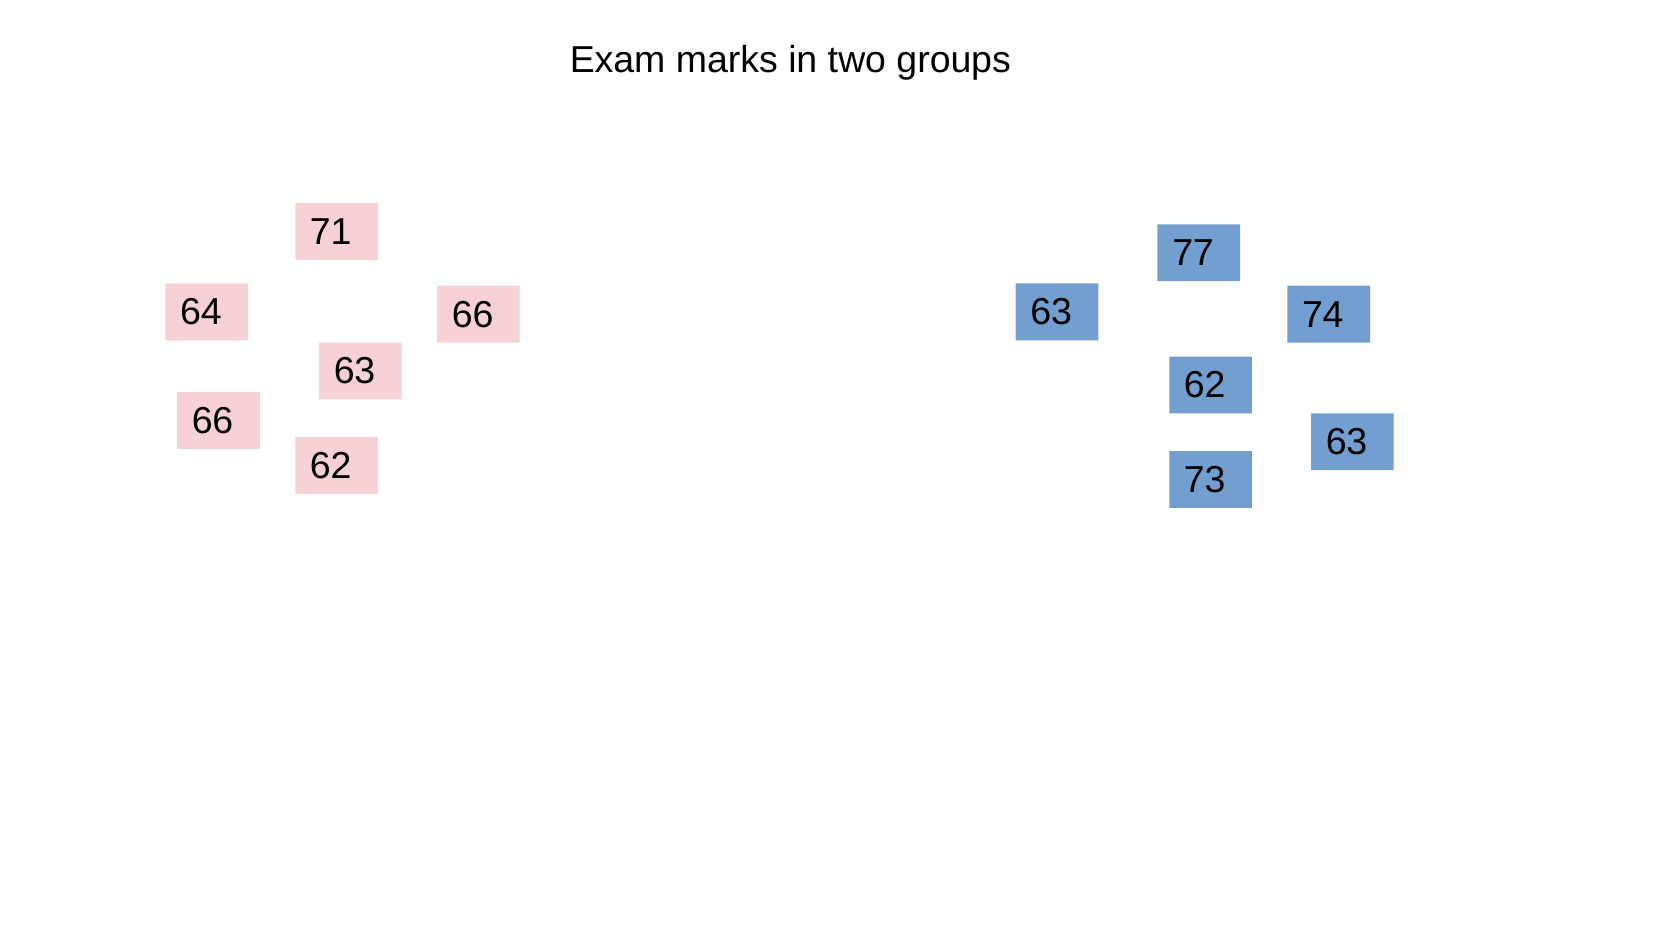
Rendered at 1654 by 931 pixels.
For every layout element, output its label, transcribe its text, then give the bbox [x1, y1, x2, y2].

text_box 74 [1287, 285, 1371, 343]
text_box 64 [165, 283, 249, 341]
text_box 71 [295, 203, 378, 260]
text_box 63 [318, 342, 402, 400]
text_box Exam marks in two groups [555, 31, 1087, 88]
text_box 66 [437, 285, 520, 343]
text_box 62 [1169, 356, 1252, 414]
text_box 62 [295, 437, 378, 494]
text_box 66 [177, 392, 260, 449]
text_box 73 [1169, 451, 1252, 508]
text_box 77 [1157, 224, 1241, 282]
text_box 63 [1311, 413, 1394, 471]
text_box 63 [1015, 283, 1099, 341]
